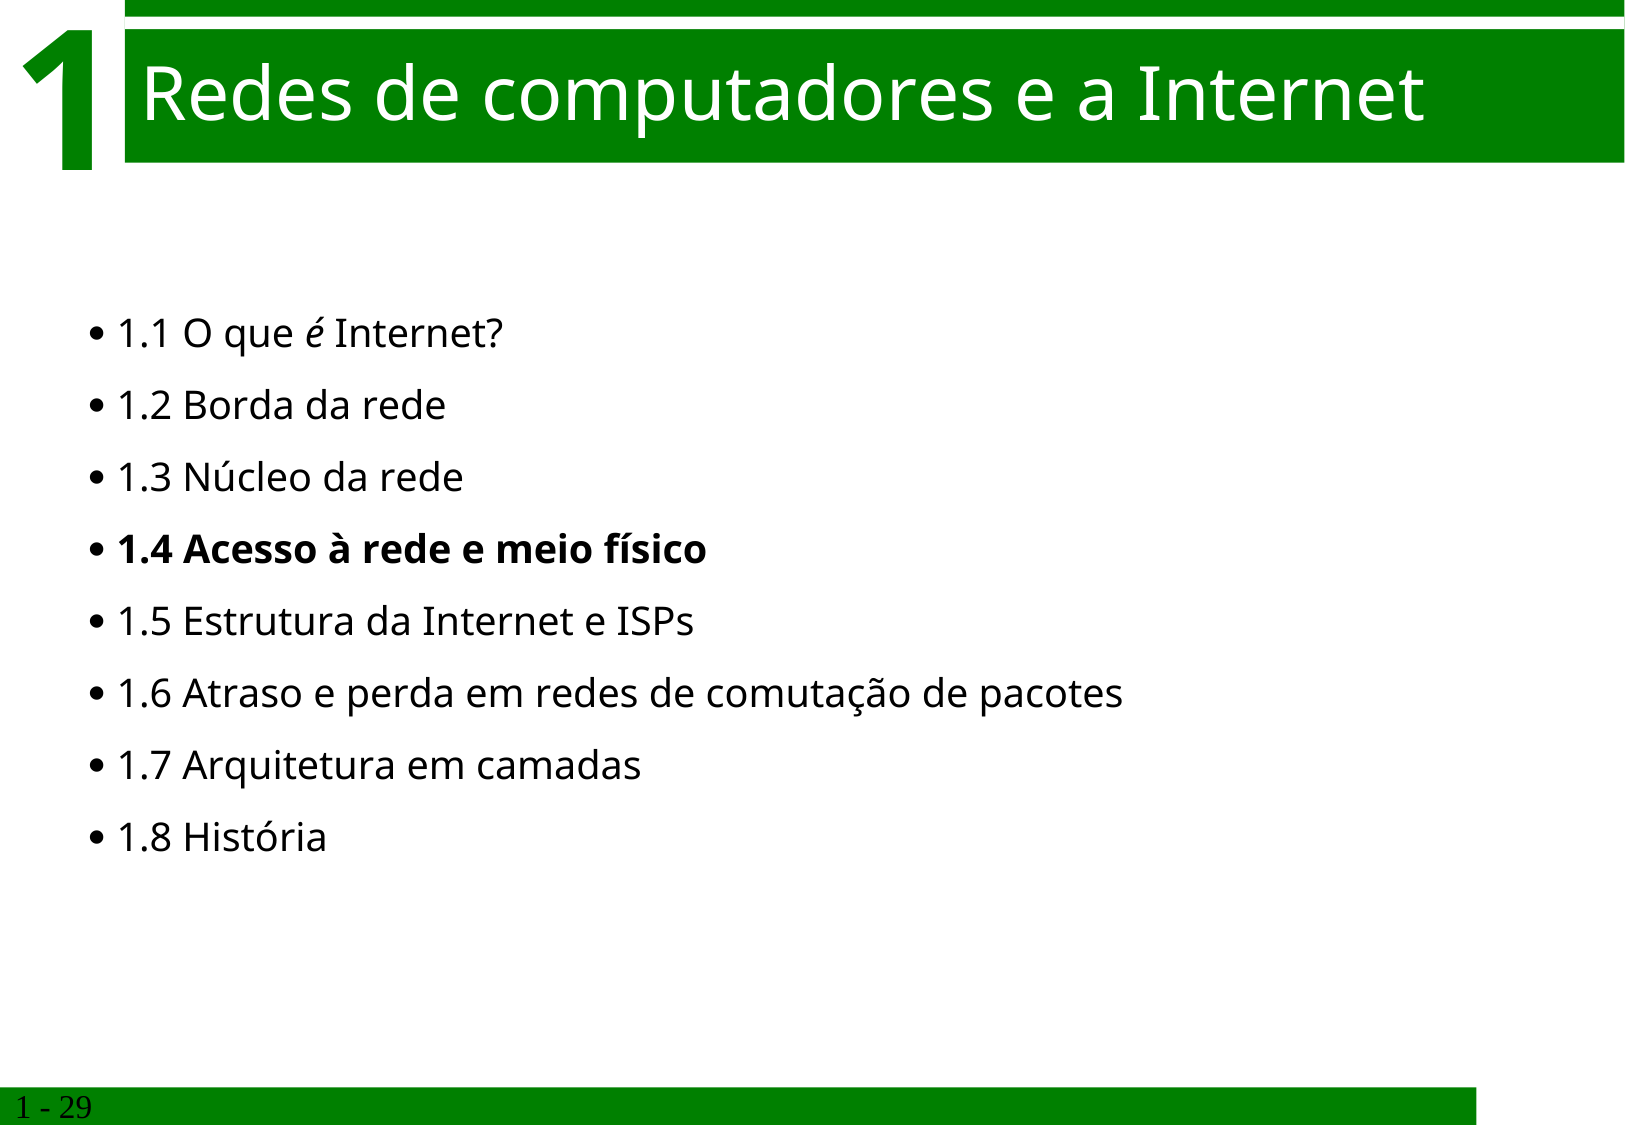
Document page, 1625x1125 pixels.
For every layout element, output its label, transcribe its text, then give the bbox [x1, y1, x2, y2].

list  1.1 O que é Internet?  1.2 Borda da rede  1.3 Núcleo da rede  1.4 Acesso à rede e meio físico  1.5 Estrutura da Internet e ISPs  1.6 Atraso e perda em redes de comutação de pacotes  1.7 Arquitetura em camadas  1.8 História [0, 299, 1459, 941]
text_box Redes de computadores e a Internet [125, 37, 1625, 138]
